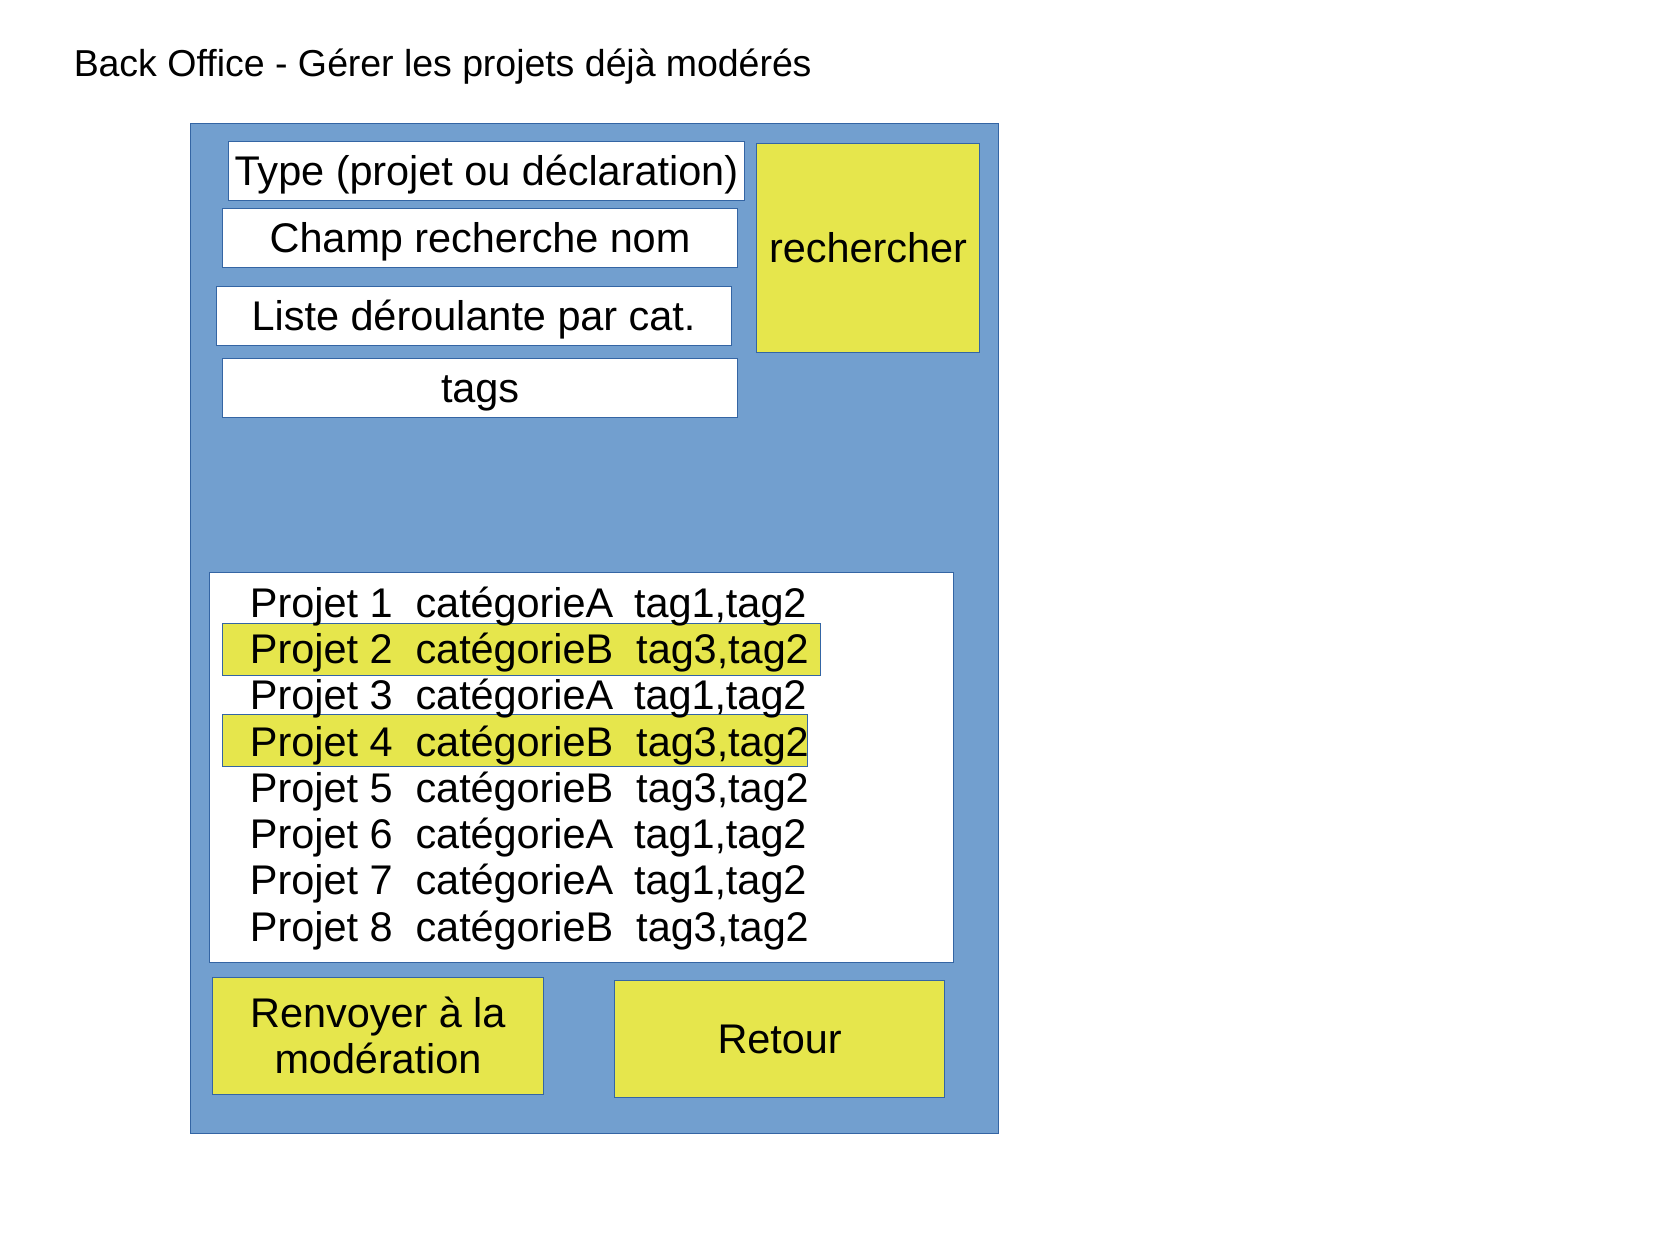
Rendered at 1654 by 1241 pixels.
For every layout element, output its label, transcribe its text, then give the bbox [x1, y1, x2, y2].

text_box [190, 123, 999, 1134]
text_box Retour [614, 980, 945, 1098]
text_box rechercher [756, 143, 980, 353]
text_box Type (projet ou déclaration) [228, 141, 745, 201]
text_box tags [222, 358, 738, 418]
text_box Champ recherche nom [222, 208, 738, 268]
text_box Back Office - Gérer les projets déjà modérés [59, 35, 1052, 93]
text_box Projet 1 catégorieA tag1,tag2 Projet 2 catégorieB tag3,tag2 Projet 3 catégorieA tag1,tag2 Projet 4 catégorieB tag3,tag2 Projet 5 catégorieB tag3,tag2 Projet 6 catégorieA tag1,tag2 Projet 7 catégorieA tag1,tag2 Projet 8 catégorieB tag3,tag2 [235, 572, 1082, 1196]
text_box Renvoyer à la modération [212, 977, 544, 1095]
text_box Liste déroulante par cat. [216, 286, 732, 346]
